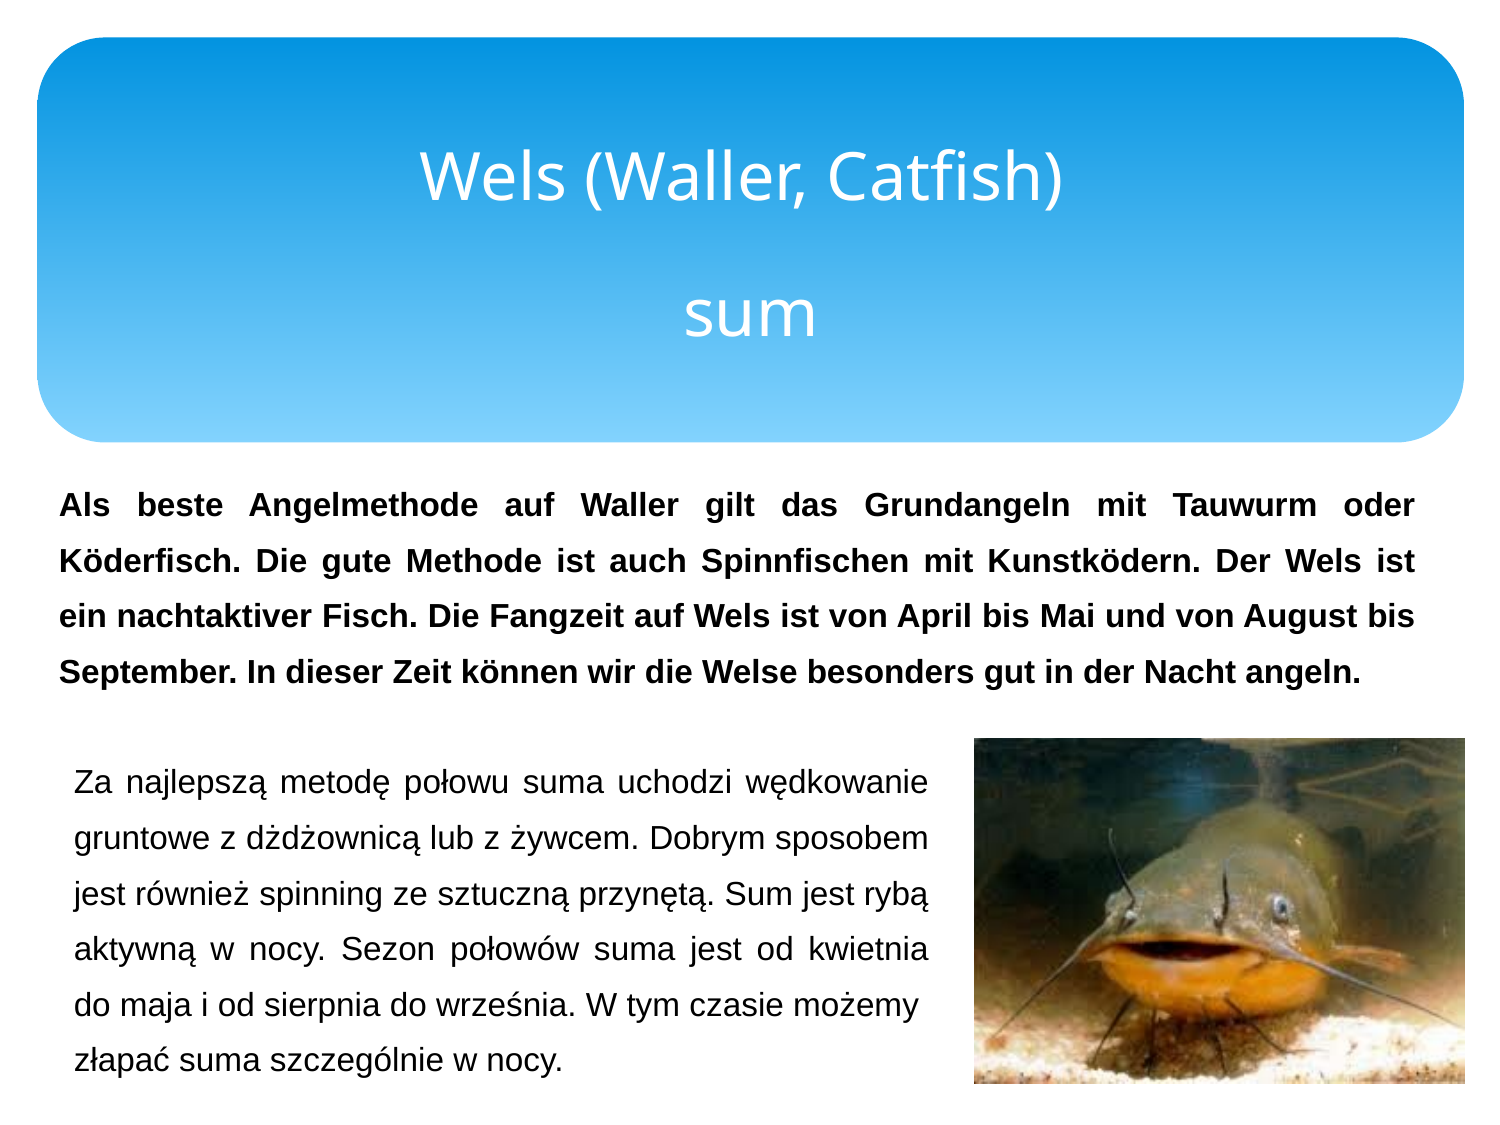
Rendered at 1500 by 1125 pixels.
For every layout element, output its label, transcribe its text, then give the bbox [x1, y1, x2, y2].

subtitle Als beste Angelmethode auf Waller gilt das Grundangeln mit Tauwurm oder Köderfisch. Die gute Methode ist auch Spinnfischen mit Kunstködern. Der Wels ist ein nachtaktiver Fisch. Die Fangzeit auf Wels ist von April bis Mai und von August bis September. In dieser Zeit können wir die Welse besonders gut in der Nacht angeln. [59, 413, 1418, 857]
picture [974, 738, 1465, 1084]
title Wels (Waller, Catfish) sum [67, 118, 1418, 322]
text_box Za najlepszą metodę połowu suma uchodzi wędkowanie gruntowe z dżdżownicą lub z żywcem. Dobrym sposobem jest również spinning ze sztuczną przynętą. Sum jest rybą aktywną w nocy. Sezon połowów suma jest od kwietnia do maja i od sierpnia do września. W tym czasie możemy złapać suma szczególnie w nocy. [59, 738, 945, 1070]
